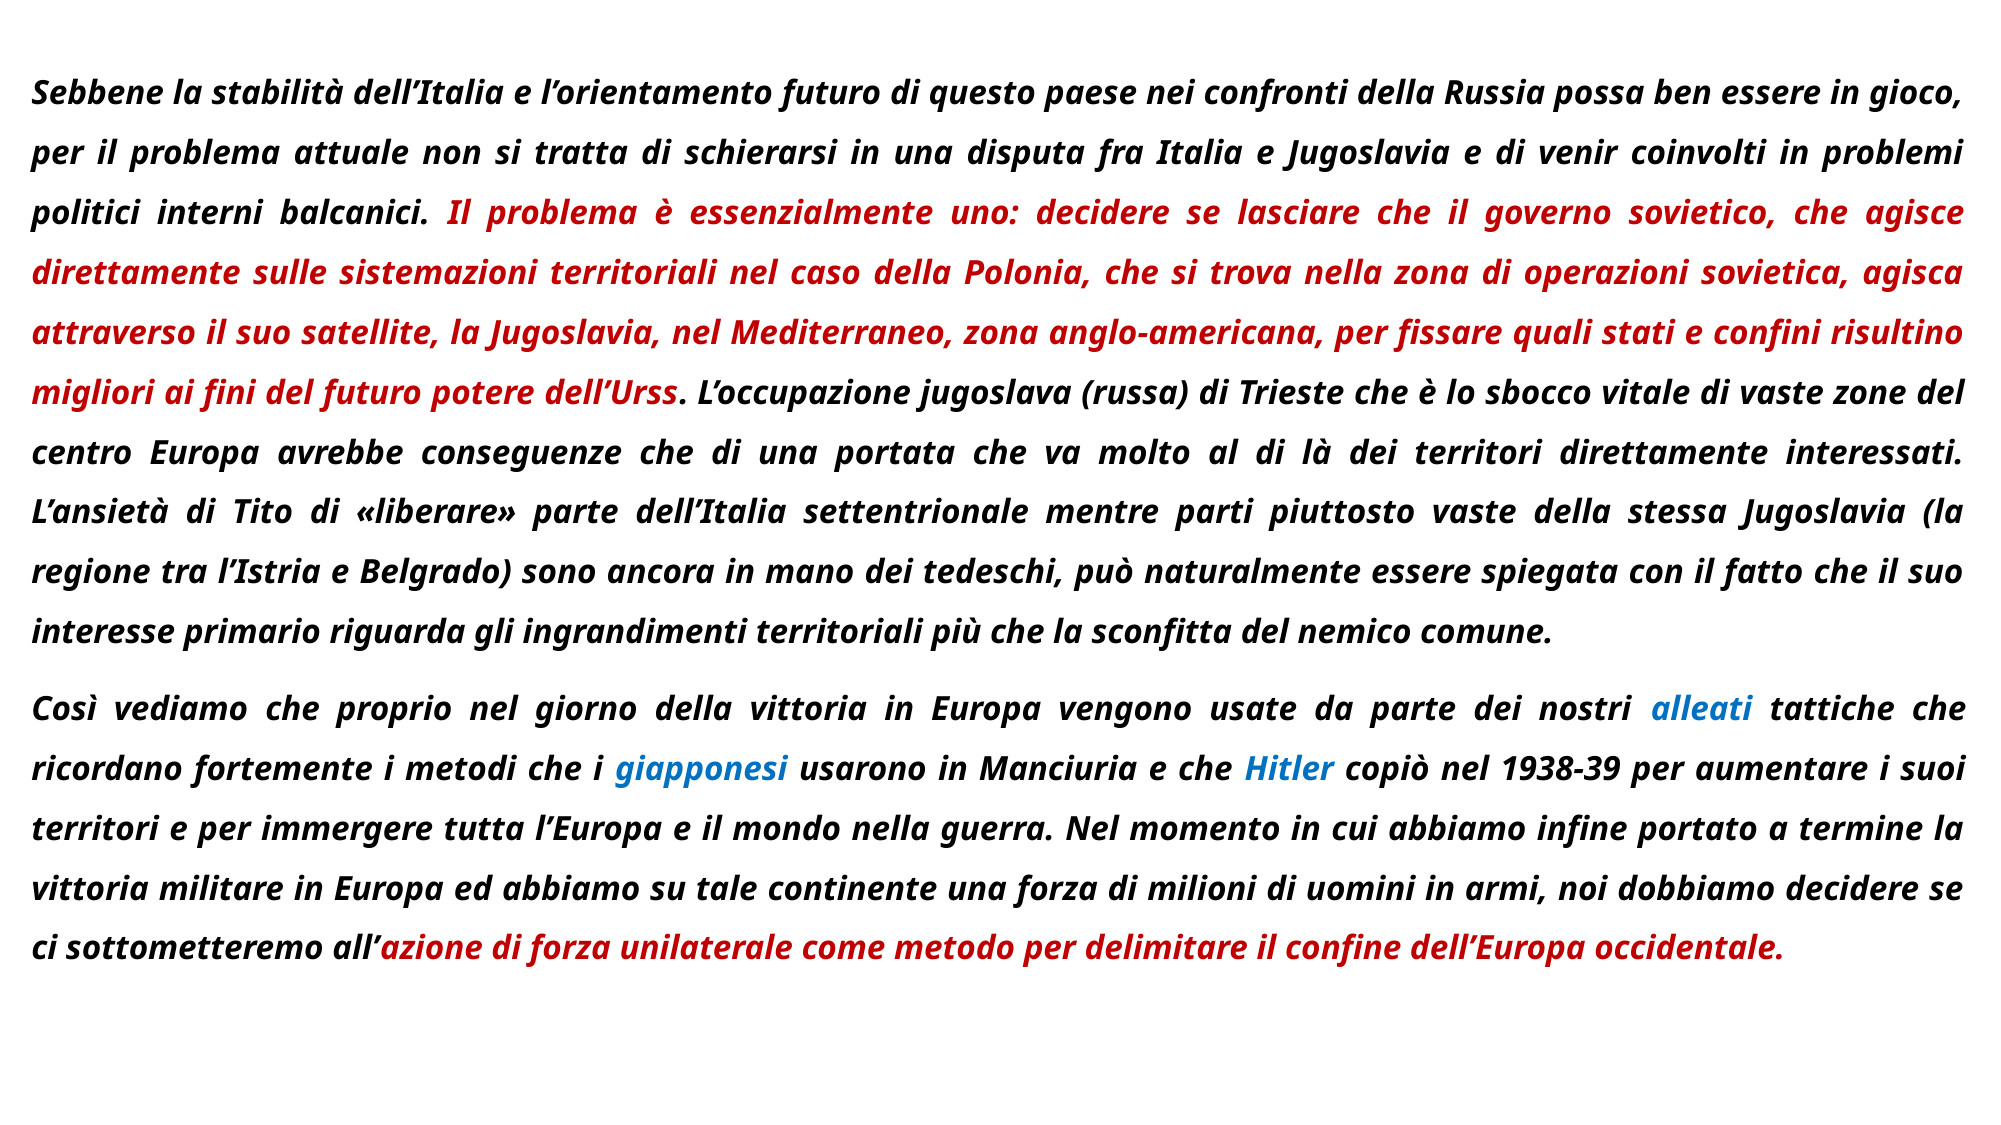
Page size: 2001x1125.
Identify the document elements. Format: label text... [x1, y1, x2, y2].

text_box Sebbene la stabilità dell’Italia e l’orientamento futuro di questo paese nei confronti della Russia possa ben essere in gioco, per il problema attuale non si tratta di schierarsi in una disputa fra Italia e Jugoslavia e di venir coinvolti in problemi politici interni balcanici. Il problema è essenzialmente uno: decidere se lasciare che il governo sovietico, che agisce direttamente sulle sistemazioni territoriali nel caso della Polonia, che si trova nella zona di operazioni sovietica, agisca attraverso il suo satellite, la Jugoslavia, nel Mediterraneo, zona anglo-americana, per fissare quali stati e confini risultino migliori ai fini del futuro potere dell’Urss. L’occupazione jugoslava (russa) di Trieste che è lo sbocco vitale di vaste zone del centro Europa avrebbe conseguenze che di una portata che va molto al di là dei territori direttamente interessati. L’ansietà di Tito di «liberare» parte dell’Italia settentrionale mentre parti piuttosto vaste della stessa Jugoslavia (la regione tra l’Istria e Belgrado) sono ancora in mano dei tedeschi, può naturalmente essere spiegata con il fatto che il suo interesse primario riguarda gli ingrandimenti territoriali più che la sconfitta del nemico comune. Così vediamo che proprio nel giorno della vittoria in Europa vengono usate da parte dei nostri alleati tattiche che ricordano fortemente i metodi che i giapponesi usarono in Manciuria e che Hitler copiò nel 1938-39 per aumentare i suoi territori e per immergere tutta l’Europa e il mondo nella guerra. Nel momento in cui abbiamo infine portato a termine la vittoria militare in Europa ed abbiamo su tale continente una forza di milioni di uomini in armi, noi dobbiamo decidere se ci sottometteremo all’azione di forza unilaterale come metodo per delimitare il confine dell’Europa occidentale. [16, 44, 1982, 1125]
